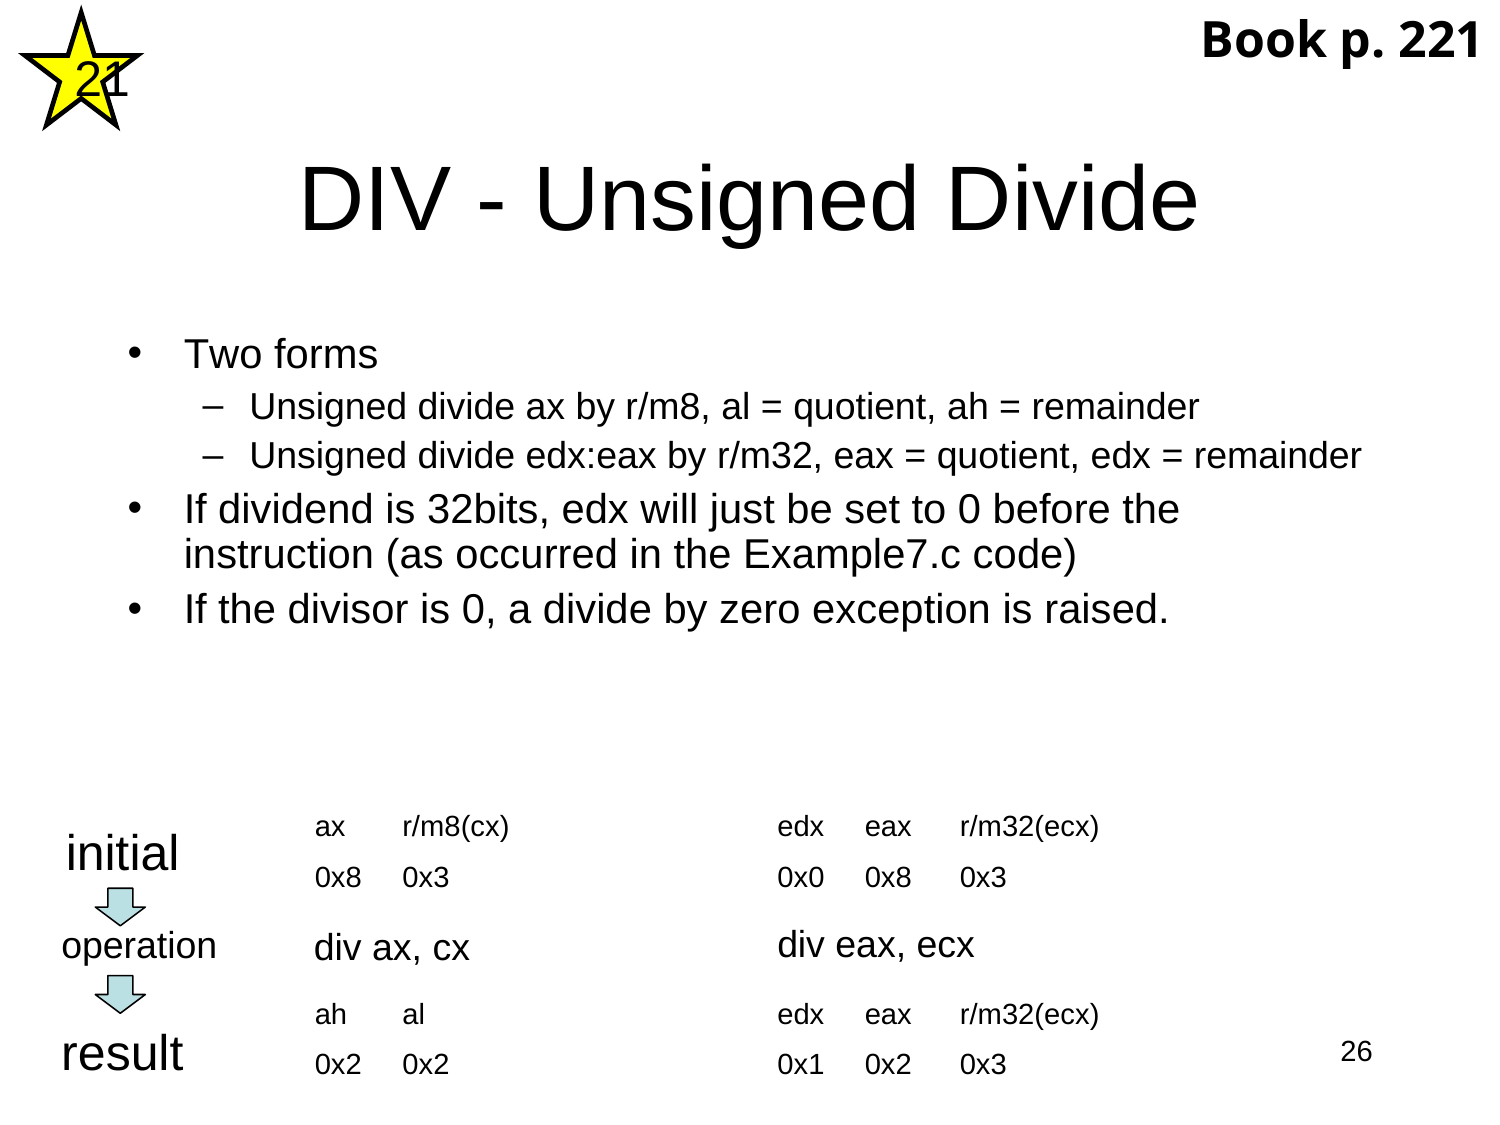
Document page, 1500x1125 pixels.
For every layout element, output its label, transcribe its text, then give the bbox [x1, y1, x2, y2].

title DIV - Unsigned Divide [112, 99, 1388, 288]
table_header eax [850, 988, 945, 1038]
table_header edx [763, 800, 850, 850]
text_box operation [46, 913, 233, 974]
table_header r/m32(ecx) [945, 988, 1125, 1038]
text_box div ax, cx [299, 914, 486, 976]
table_header al [388, 988, 587, 1038]
table_cell 0x0 [763, 850, 850, 901]
text_box initial [51, 812, 195, 888]
table_header r/m32(ecx) [945, 800, 1125, 850]
text_box [95, 888, 146, 926]
table_cell 0x3 [945, 850, 1125, 901]
table_cell 0x2 [850, 1038, 945, 1088]
text_box Book p. 221 [1185, 0, 1500, 76]
table_cell 0x8 [850, 850, 945, 901]
table_cell 0x3 [388, 850, 563, 901]
table_cell 0x3 [945, 1038, 1125, 1088]
text_box div eax, ecx [762, 912, 1013, 973]
table_cell 0x1 [763, 1038, 850, 1088]
table_header edx [763, 988, 850, 1038]
text_box <number> [1074, 1025, 1388, 1101]
table_cell 0x2 [300, 1038, 388, 1088]
table_header r/m8(cx) [388, 800, 563, 850]
table_header eax [850, 800, 945, 850]
text_box 21 [24, 12, 138, 125]
text_box result [46, 1012, 199, 1088]
table_cell 0x2 [388, 1038, 587, 1088]
table_header ax [300, 800, 388, 850]
list Two forms Unsigned divide ax by r/m8, al = quotient, ah = remainder Unsigned divide edx:eax by r/m32, eax = quotient, edx = remainder If dividend is 32bits, edx will just be set to 0 before the instruction (as occurred in the Example7.c code) If the divisor is 0, a divide by zero exception is raised. [112, 324, 1388, 776]
text_box [95, 975, 146, 1014]
table_header ah [300, 988, 388, 1038]
table_cell 0x8 [300, 850, 388, 901]
